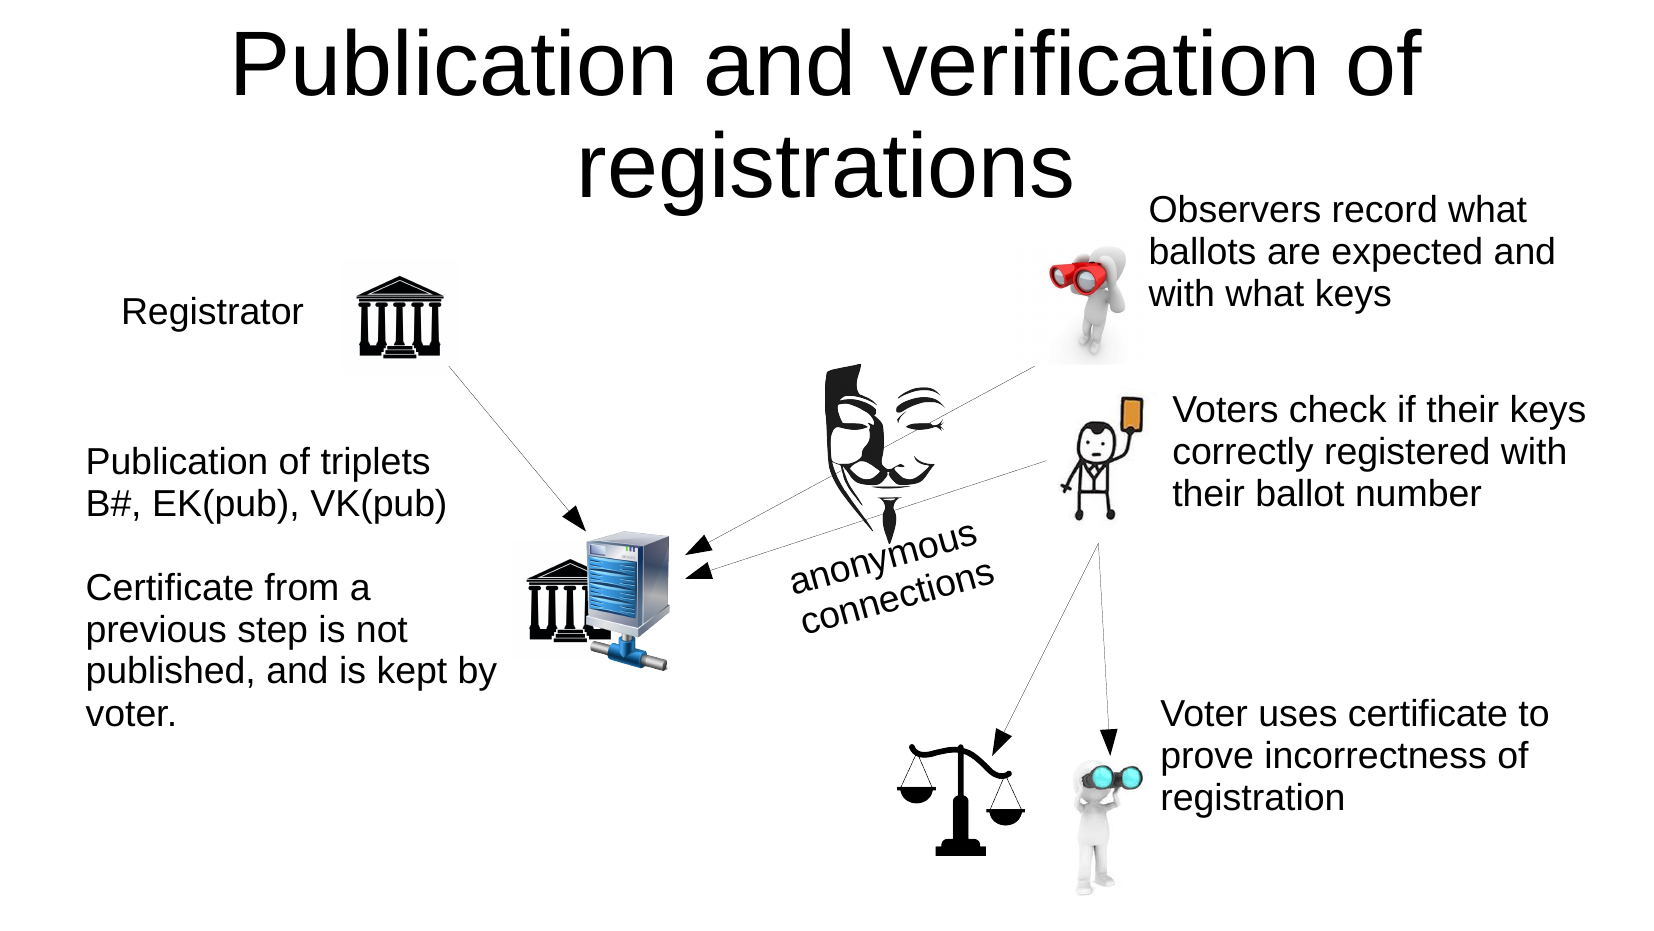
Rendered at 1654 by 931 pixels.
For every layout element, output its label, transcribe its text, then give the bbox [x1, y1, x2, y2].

picture [897, 744, 1025, 856]
text_box Voters check if their keys correctly registered with their ballot number [1157, 380, 1642, 532]
picture [532, 531, 674, 671]
picture [342, 259, 458, 375]
picture [825, 364, 945, 543]
title Publication and verification of registrations [82, 12, 1571, 218]
text_box Registrator [106, 283, 355, 341]
text_box anonymous connections [767, 496, 1022, 655]
picture [1017, 236, 1133, 365]
picture [1027, 755, 1170, 898]
text_box Observers record what ballots are expected and with what keys [1133, 181, 1607, 365]
picture [1046, 385, 1157, 532]
text_box Publication of triplets B#, EK(pub), VK(pub) Certificate from a previous step is not published, and is kept by voter. [70, 432, 532, 868]
text_box Voter uses certificate to prove incorrectness of registration [1145, 685, 1642, 851]
